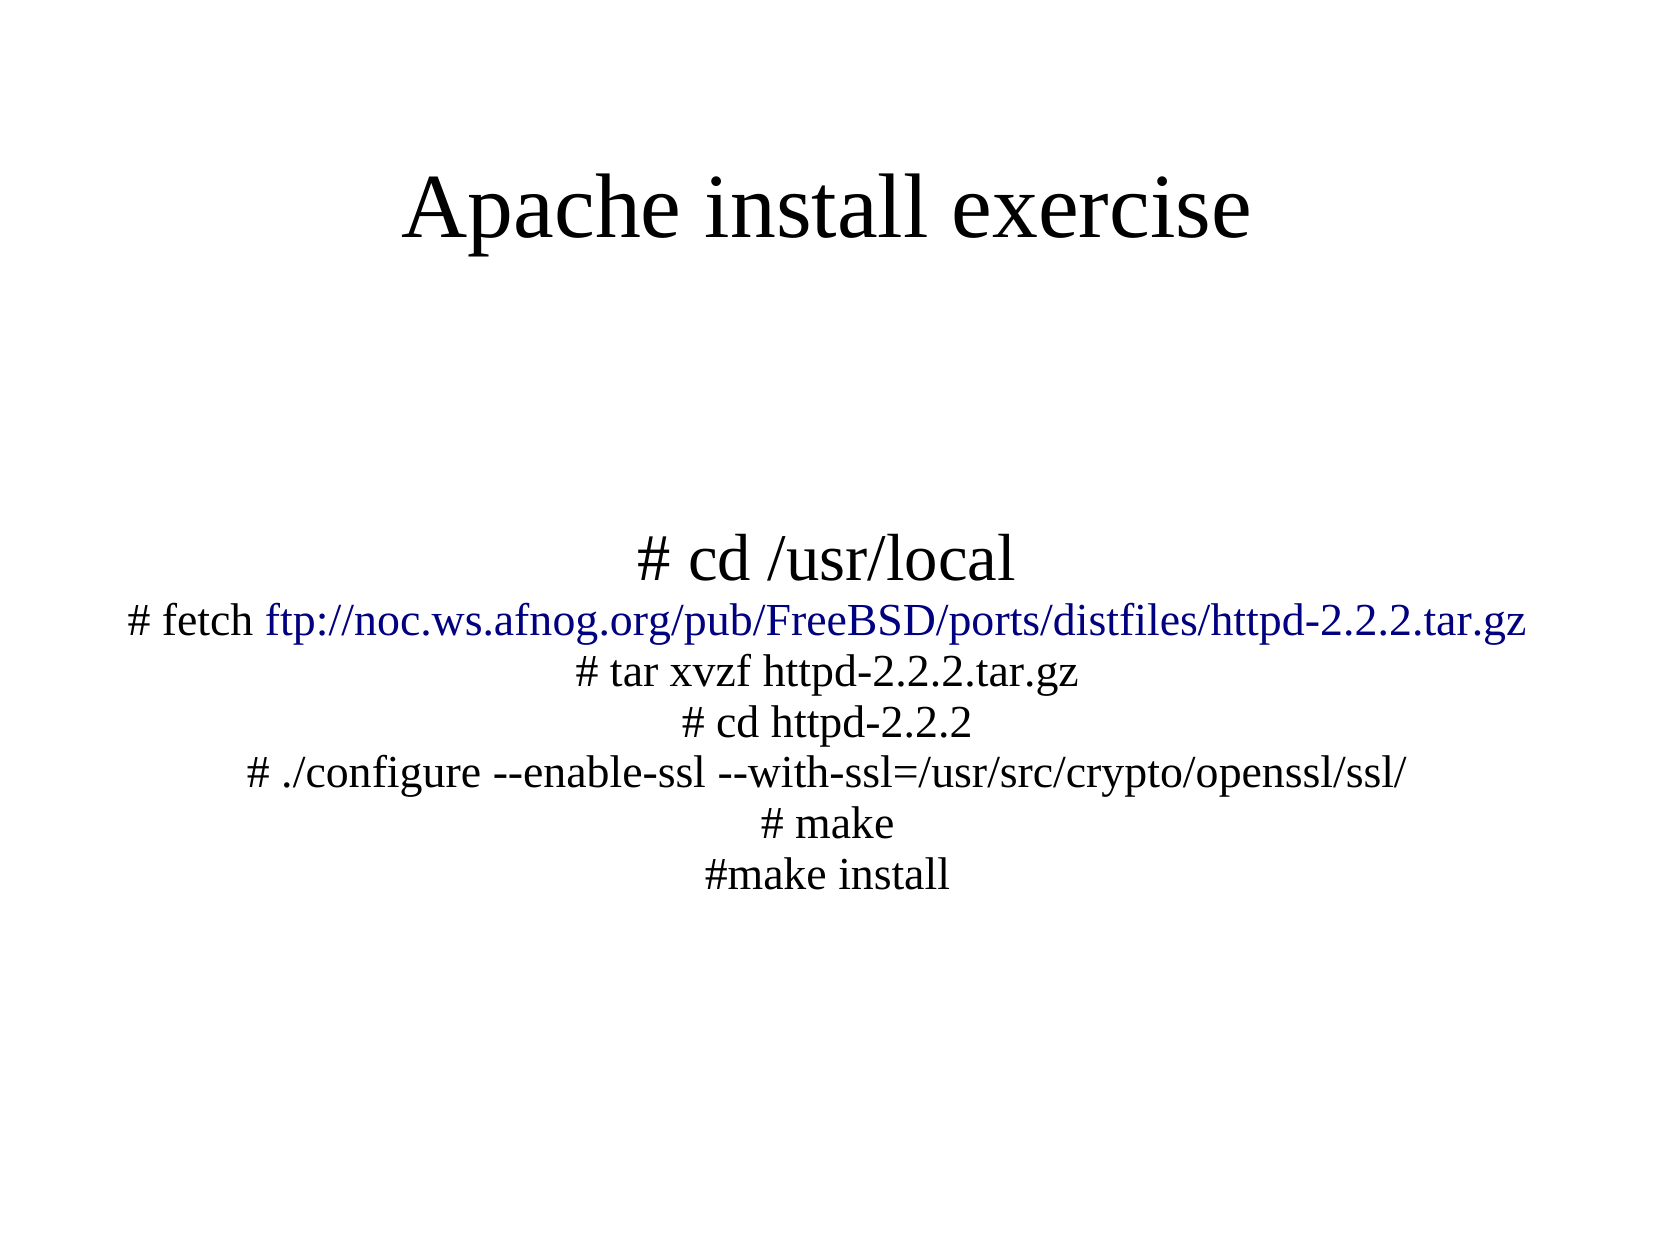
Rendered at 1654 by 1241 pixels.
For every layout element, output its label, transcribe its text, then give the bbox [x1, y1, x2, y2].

title Apache install exercise [121, 102, 1534, 311]
subtitle # cd /usr/local # fetch ftp://noc.ws.afnog.org/pub/FreeBSD/ports/distfiles/httpd-2.2.2.tar.gz # tar xvzf httpd-2.2.2.tar.gz # cd httpd-2.2.2 # ./configure --enable-ssl --with-ssl=/usr/src/crypto/openssl/ssl/ # make #make install [121, 344, 1534, 1127]
